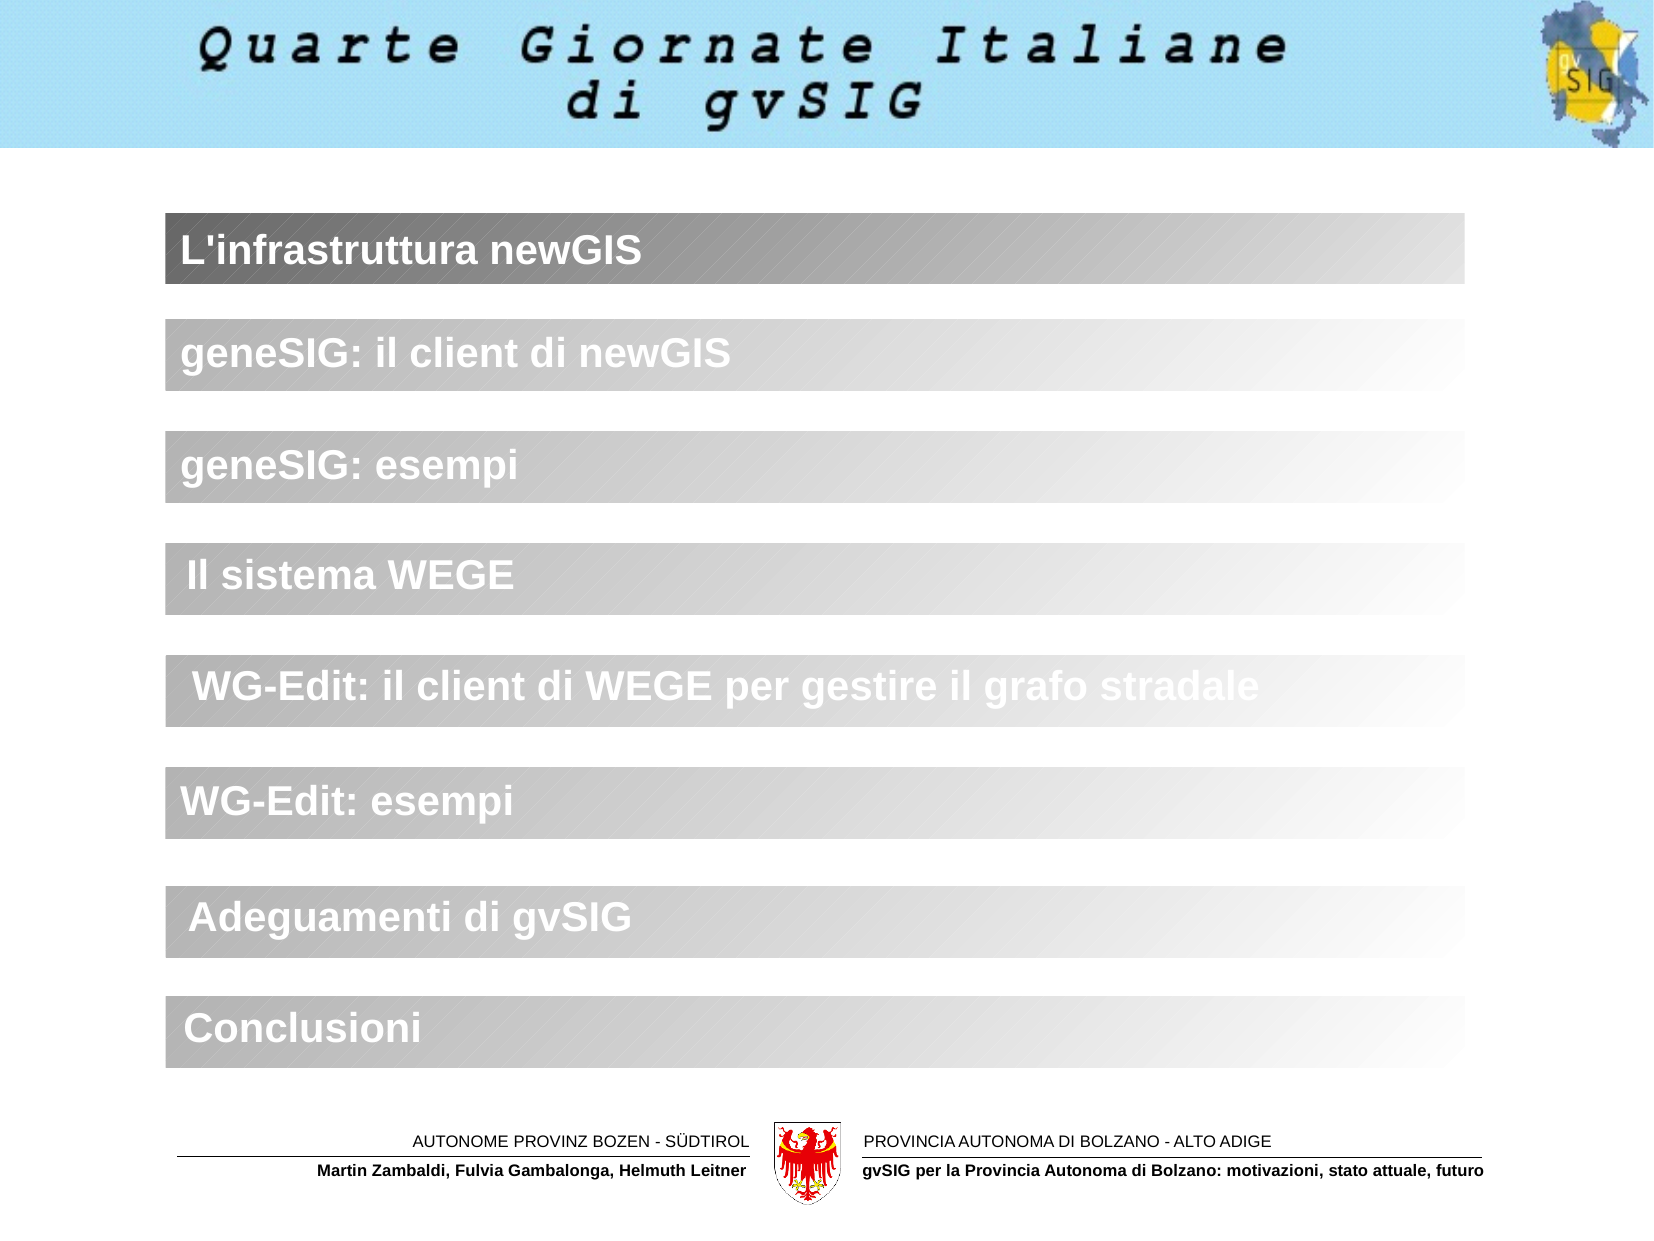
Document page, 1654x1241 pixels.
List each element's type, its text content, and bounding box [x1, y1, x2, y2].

text_box [165, 213, 1465, 284]
text_box L'infrastruttura newGIS [165, 222, 863, 285]
picture [774, 1122, 841, 1205]
text_box [165, 767, 1465, 839]
text_box Il sistema WEGE [171, 547, 869, 610]
text_box WG-Edit: esempi [165, 773, 993, 837]
text_box [165, 886, 1465, 958]
text_box [165, 431, 1465, 503]
text_box geneSIG: il client di newGIS [165, 325, 993, 388]
text_box [165, 655, 1465, 727]
text_box geneSIG: esempi [165, 437, 993, 500]
text_box [165, 996, 1465, 1068]
text_box [165, 319, 1465, 391]
text_box Conclusioni [168, 1000, 520, 1063]
text_box [165, 543, 1465, 615]
text_box WG-Edit: il client di WEGE per gestire il grafo stradale [177, 658, 1388, 721]
text_box Adeguamenti di gvSIG [172, 889, 886, 953]
